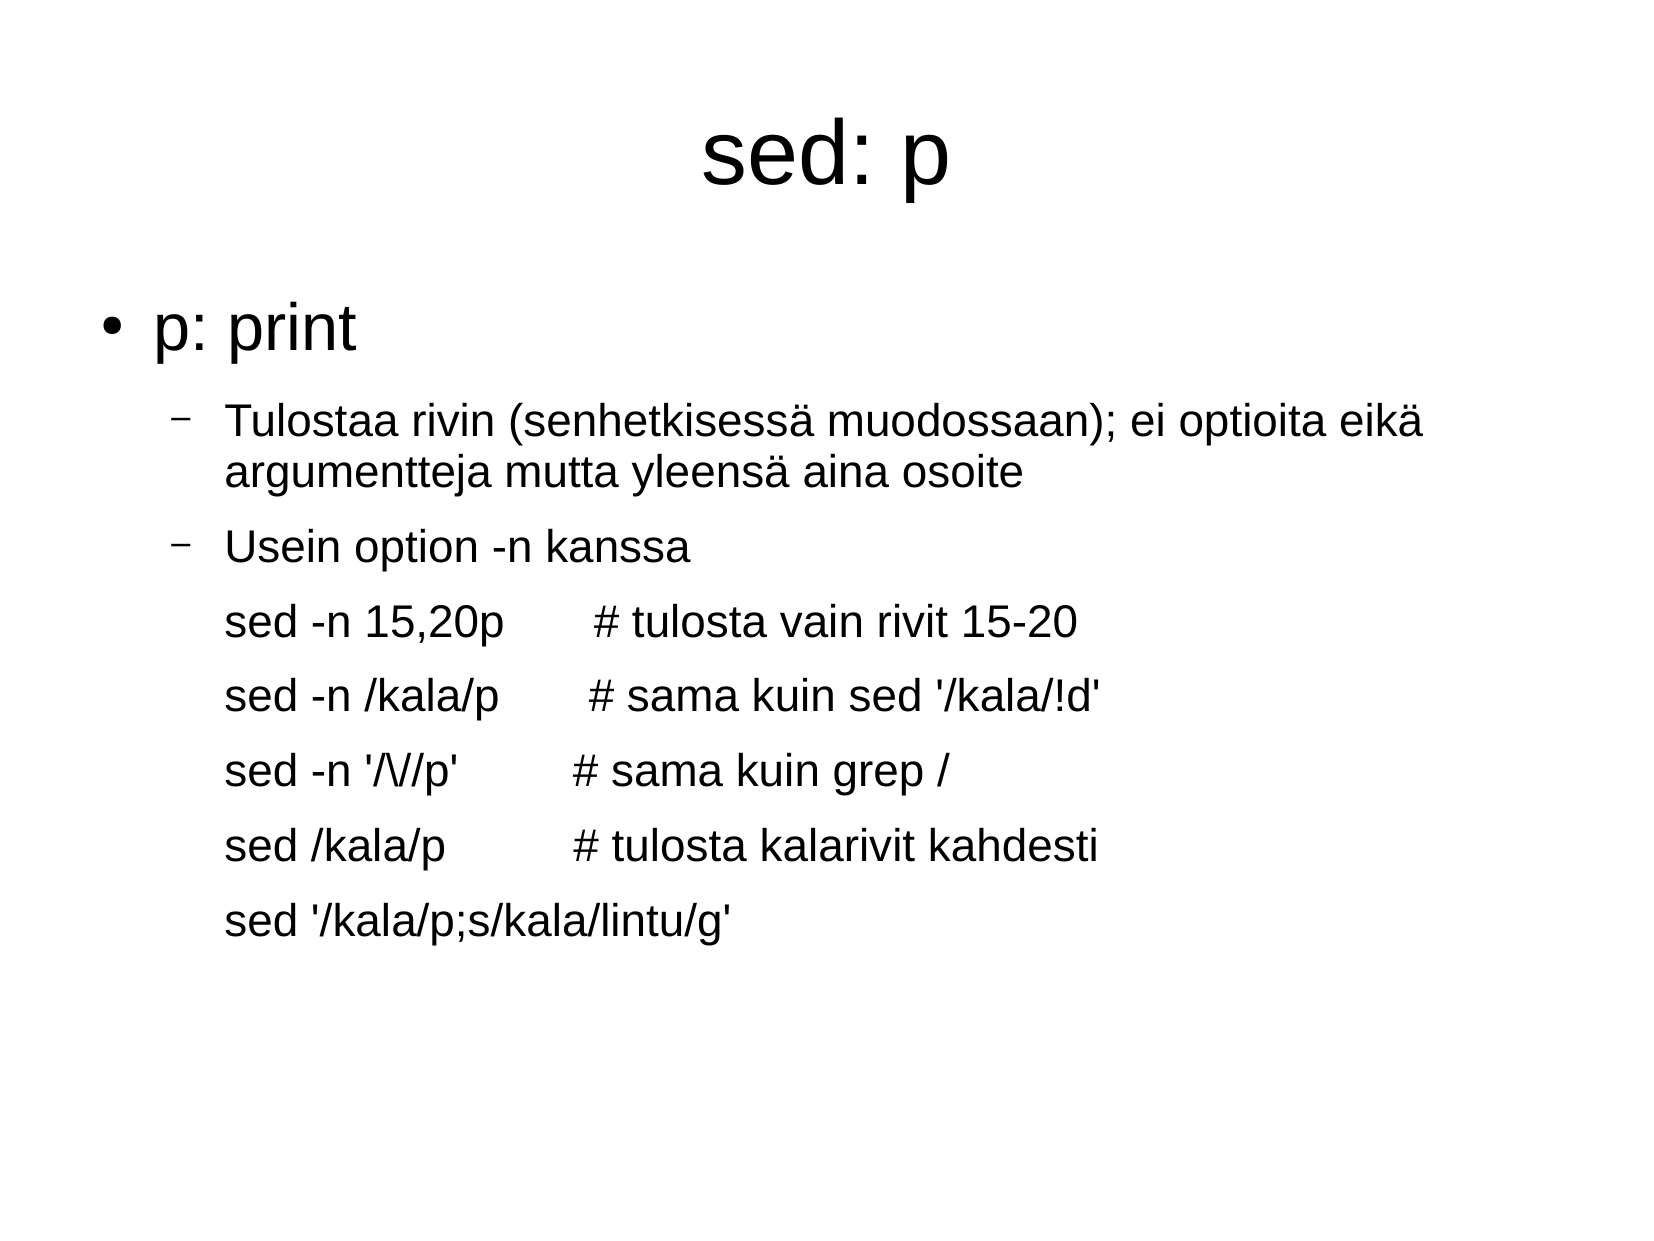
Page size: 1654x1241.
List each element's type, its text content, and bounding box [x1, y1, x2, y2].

list p: print Tulostaa rivin (senhetkisessä muodossaan); ei optioita eikä argumentteja mutta yleensä aina osoite Usein option -n kanssa sed -n 15,20p # tulosta vain rivit 15-20 sed -n /kala/p # sama kuin sed '/kala/!d' sed -n '/\//p' # sama kuin grep / sed /kala/p # tulosta kalarivit kahdesti sed '/kala/p;s/kala/lintu/g' [82, 290, 1571, 1010]
title sed: p [82, 49, 1571, 257]
